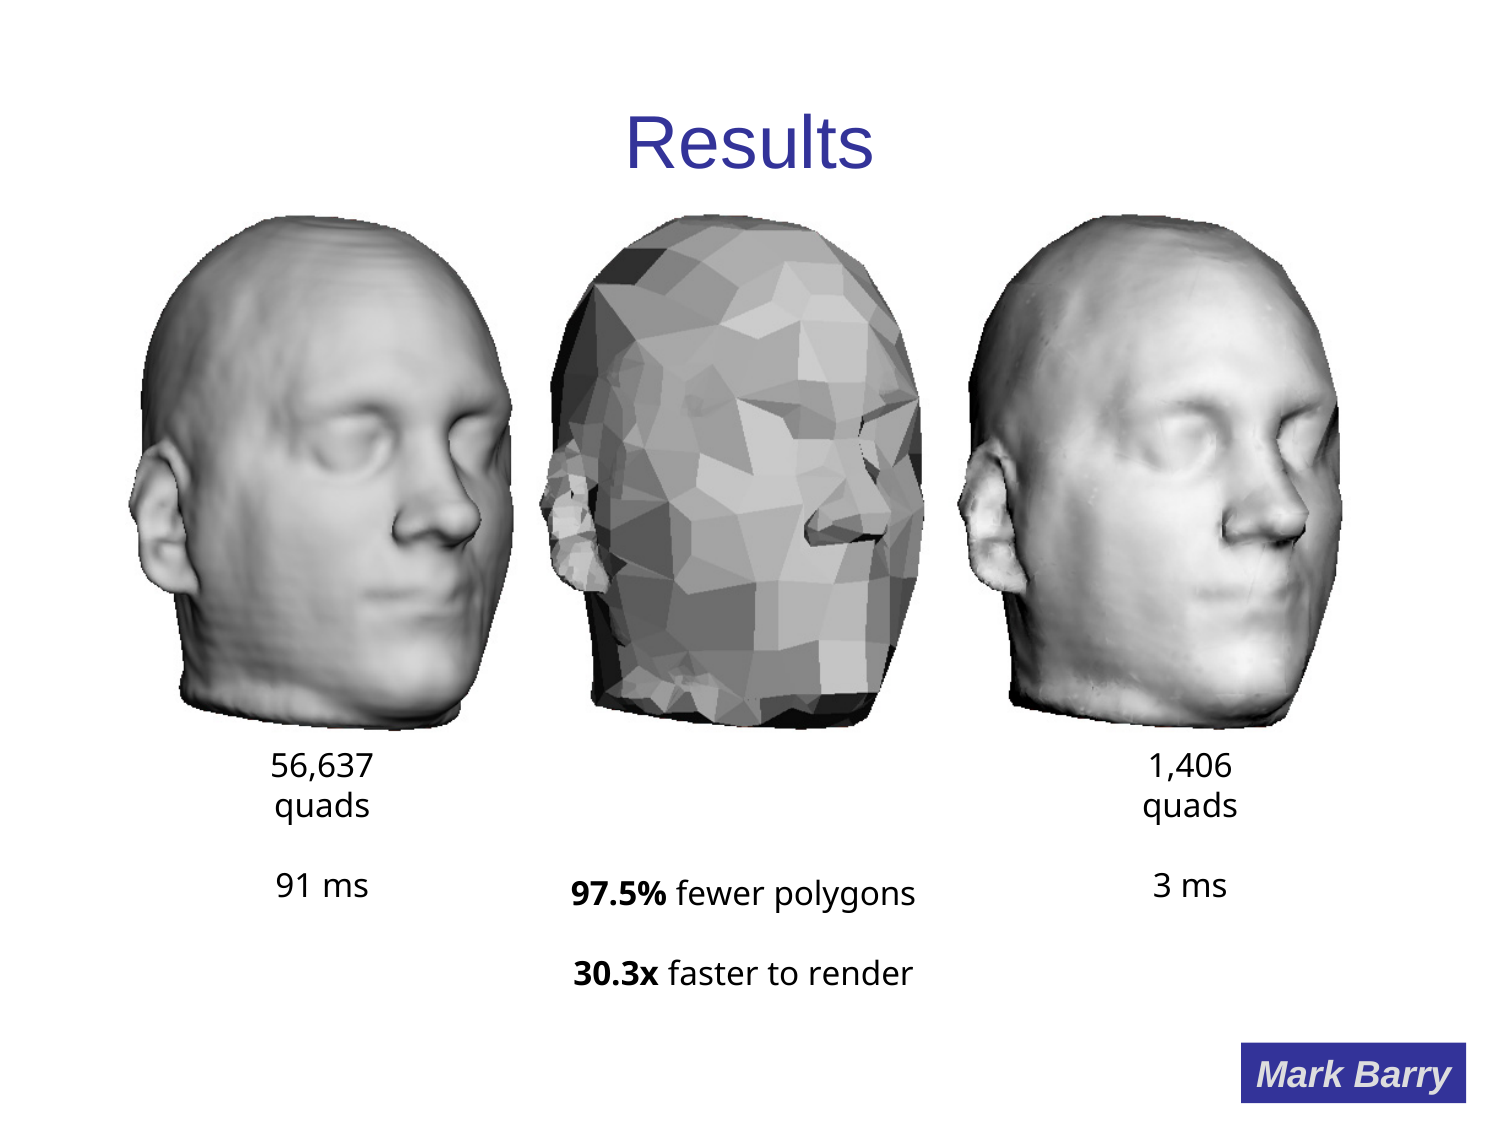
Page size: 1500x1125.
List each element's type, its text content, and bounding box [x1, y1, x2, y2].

text_box 97.5% fewer polygons 30.3x faster to render [487, 864, 1000, 1000]
text_box 1,406 quads 3 ms [1127, 736, 1254, 913]
text_box Mark Barry [1241, 1042, 1467, 1104]
title Results [75, 45, 1426, 233]
text_box 56,637 quads 91 ms [255, 736, 390, 913]
picture [125, 233, 1351, 736]
